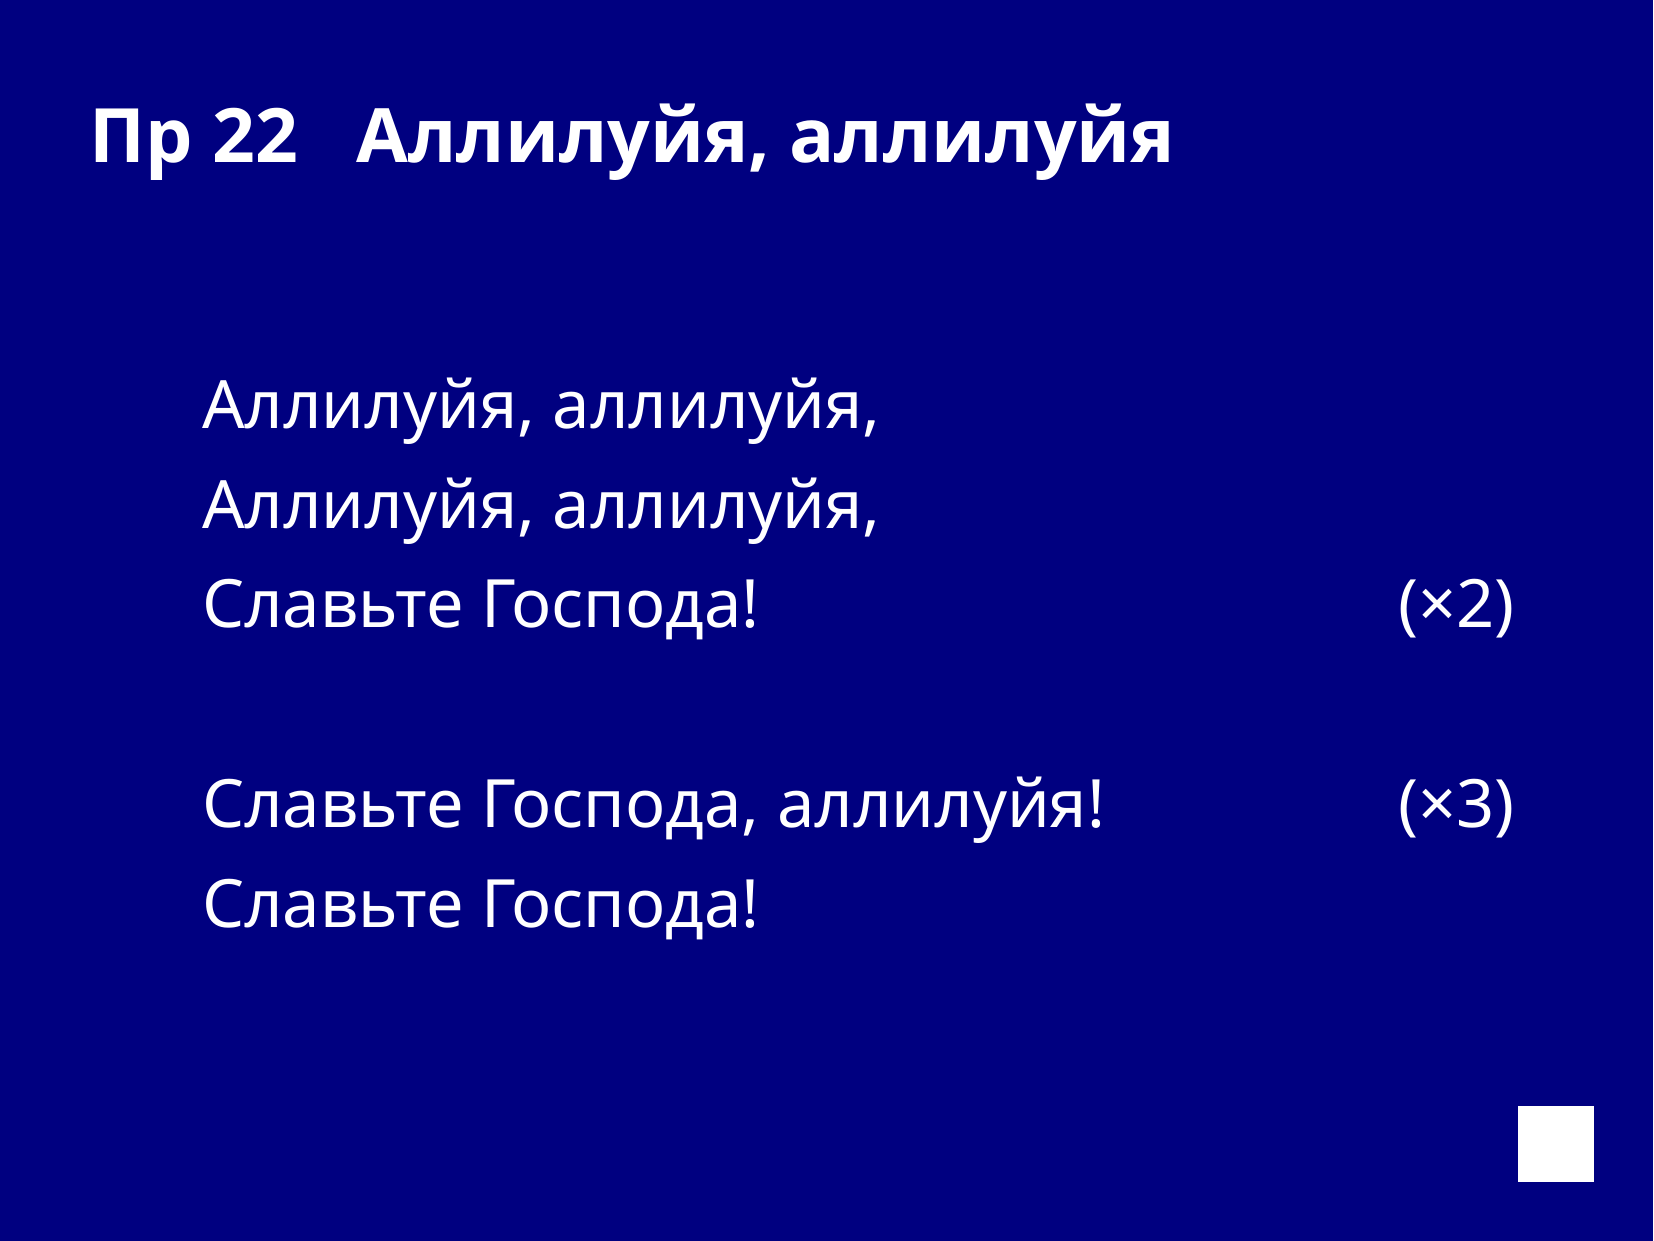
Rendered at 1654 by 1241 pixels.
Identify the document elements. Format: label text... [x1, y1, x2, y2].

text_box [1518, 1106, 1594, 1182]
text_box Пр 22 Аллилуйя, аллилуйя [75, 75, 1576, 188]
text_box Аллилуйя, аллилуйя, Аллилуйя, аллилуйя, Славьте Господа! (×2) Славьте Господа, аллилуйя! (×3) Славьте Господа! [75, 188, 1576, 1163]
